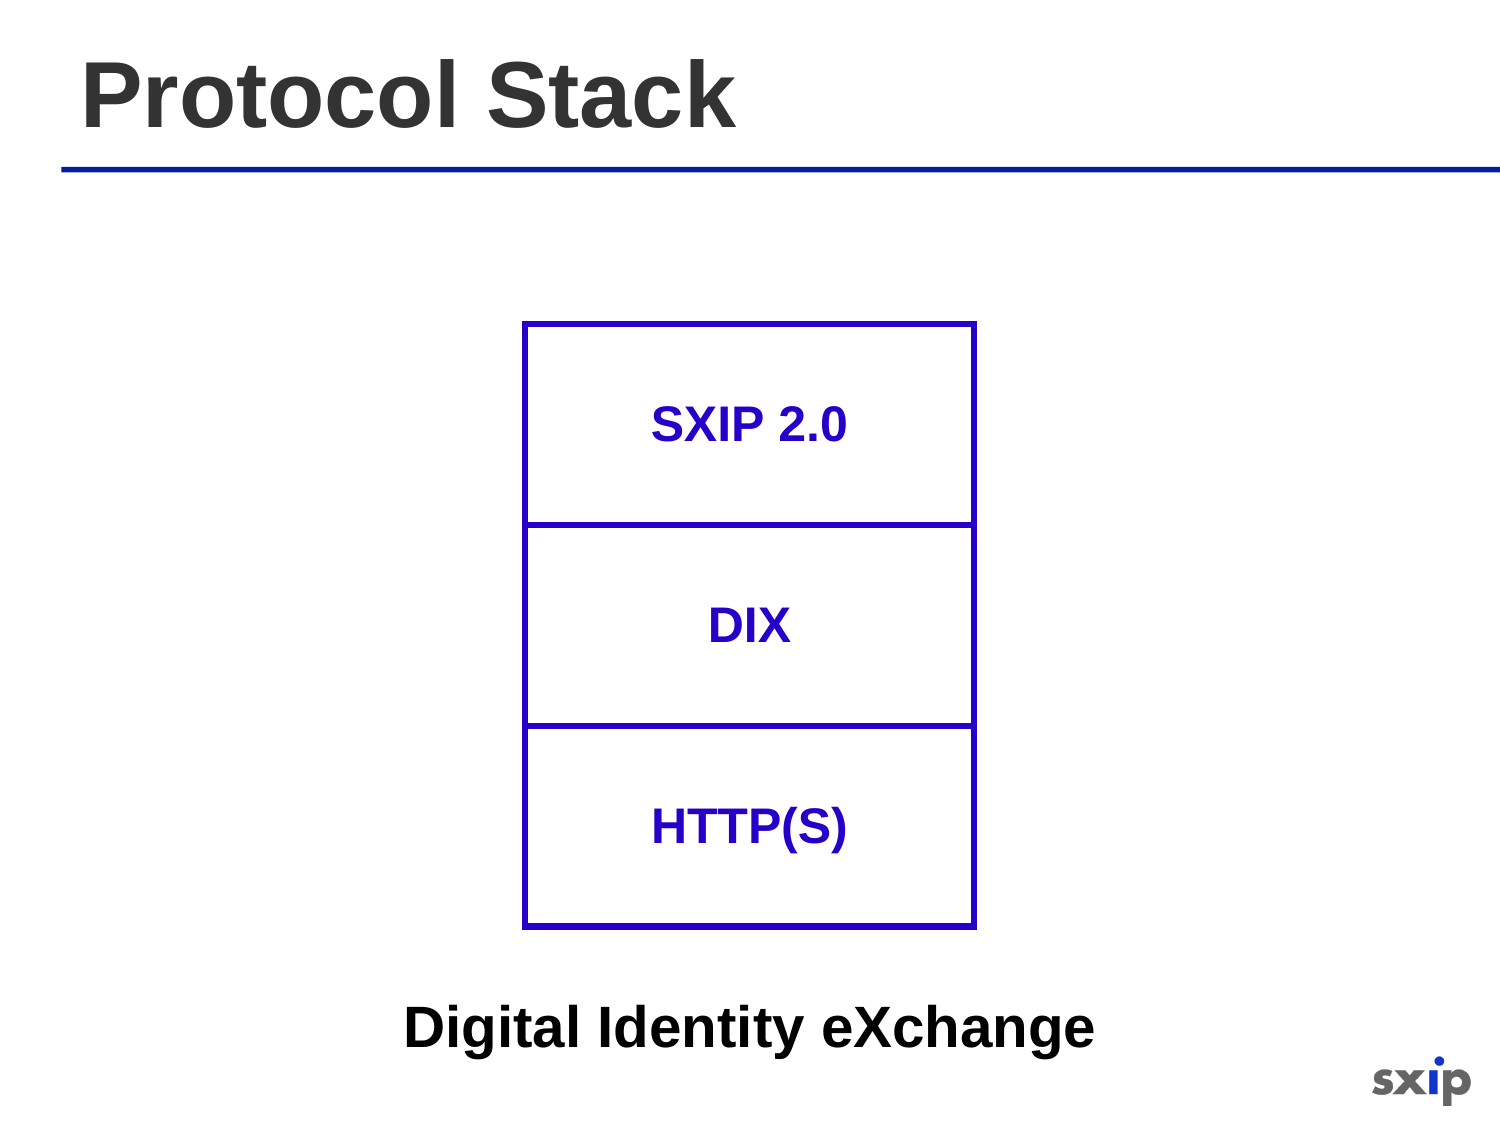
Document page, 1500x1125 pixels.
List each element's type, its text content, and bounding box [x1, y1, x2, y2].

text_box HTTP(S) [525, 725, 974, 927]
text_box SXIP 2.0 [525, 324, 974, 525]
text_box DIX [525, 525, 974, 725]
text_box Digital Identity eXchange [287, 987, 1213, 1069]
picture [1372, 1056, 1471, 1106]
title Protocol Stack [61, 21, 1495, 169]
